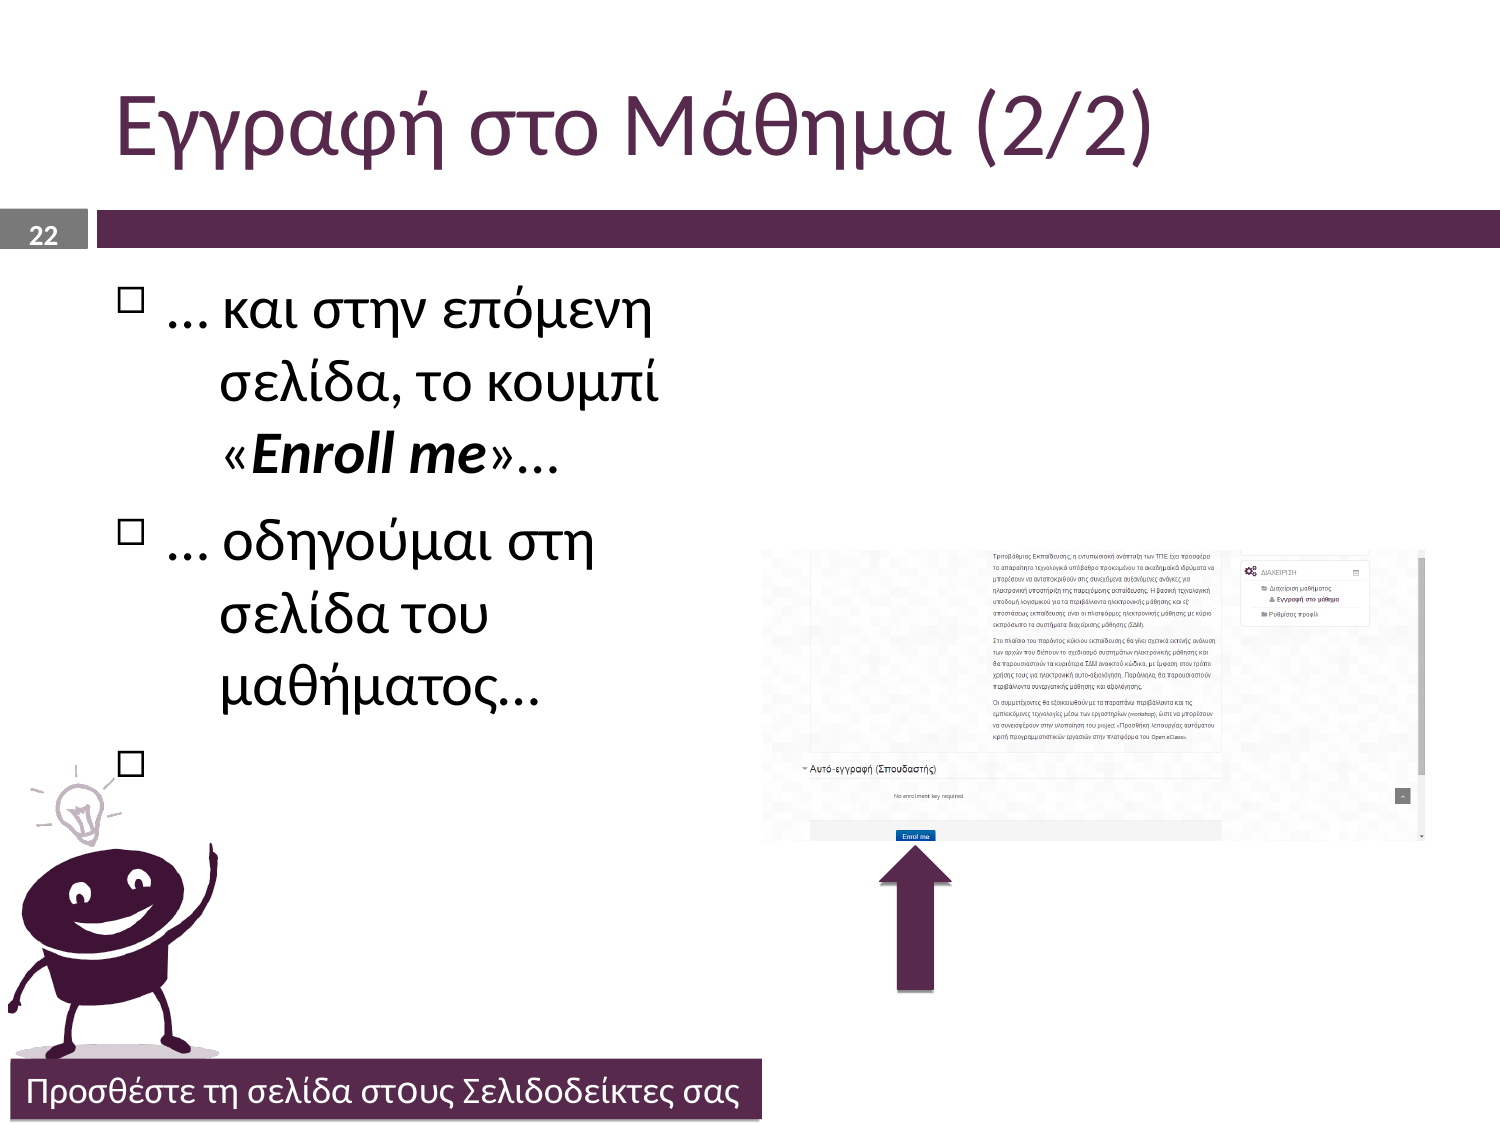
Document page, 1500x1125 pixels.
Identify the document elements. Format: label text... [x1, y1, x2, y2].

picture [762, 550, 1426, 841]
text_box [0, 208, 88, 249]
title Εγγραφή στο Μάθημα (2/2) [99, 37, 1438, 201]
picture [8, 765, 219, 1059]
list … και στην επόμενη σελίδα, το κουμπί «Enroll me»… … οδηγούμαι στη σελίδα του μαθήματος… [99, 260, 738, 1011]
text_box Προσθέστε τη σελίδα στoυς Σελιδοδείκτες σας [10, 1058, 762, 1120]
text_box [879, 845, 951, 990]
